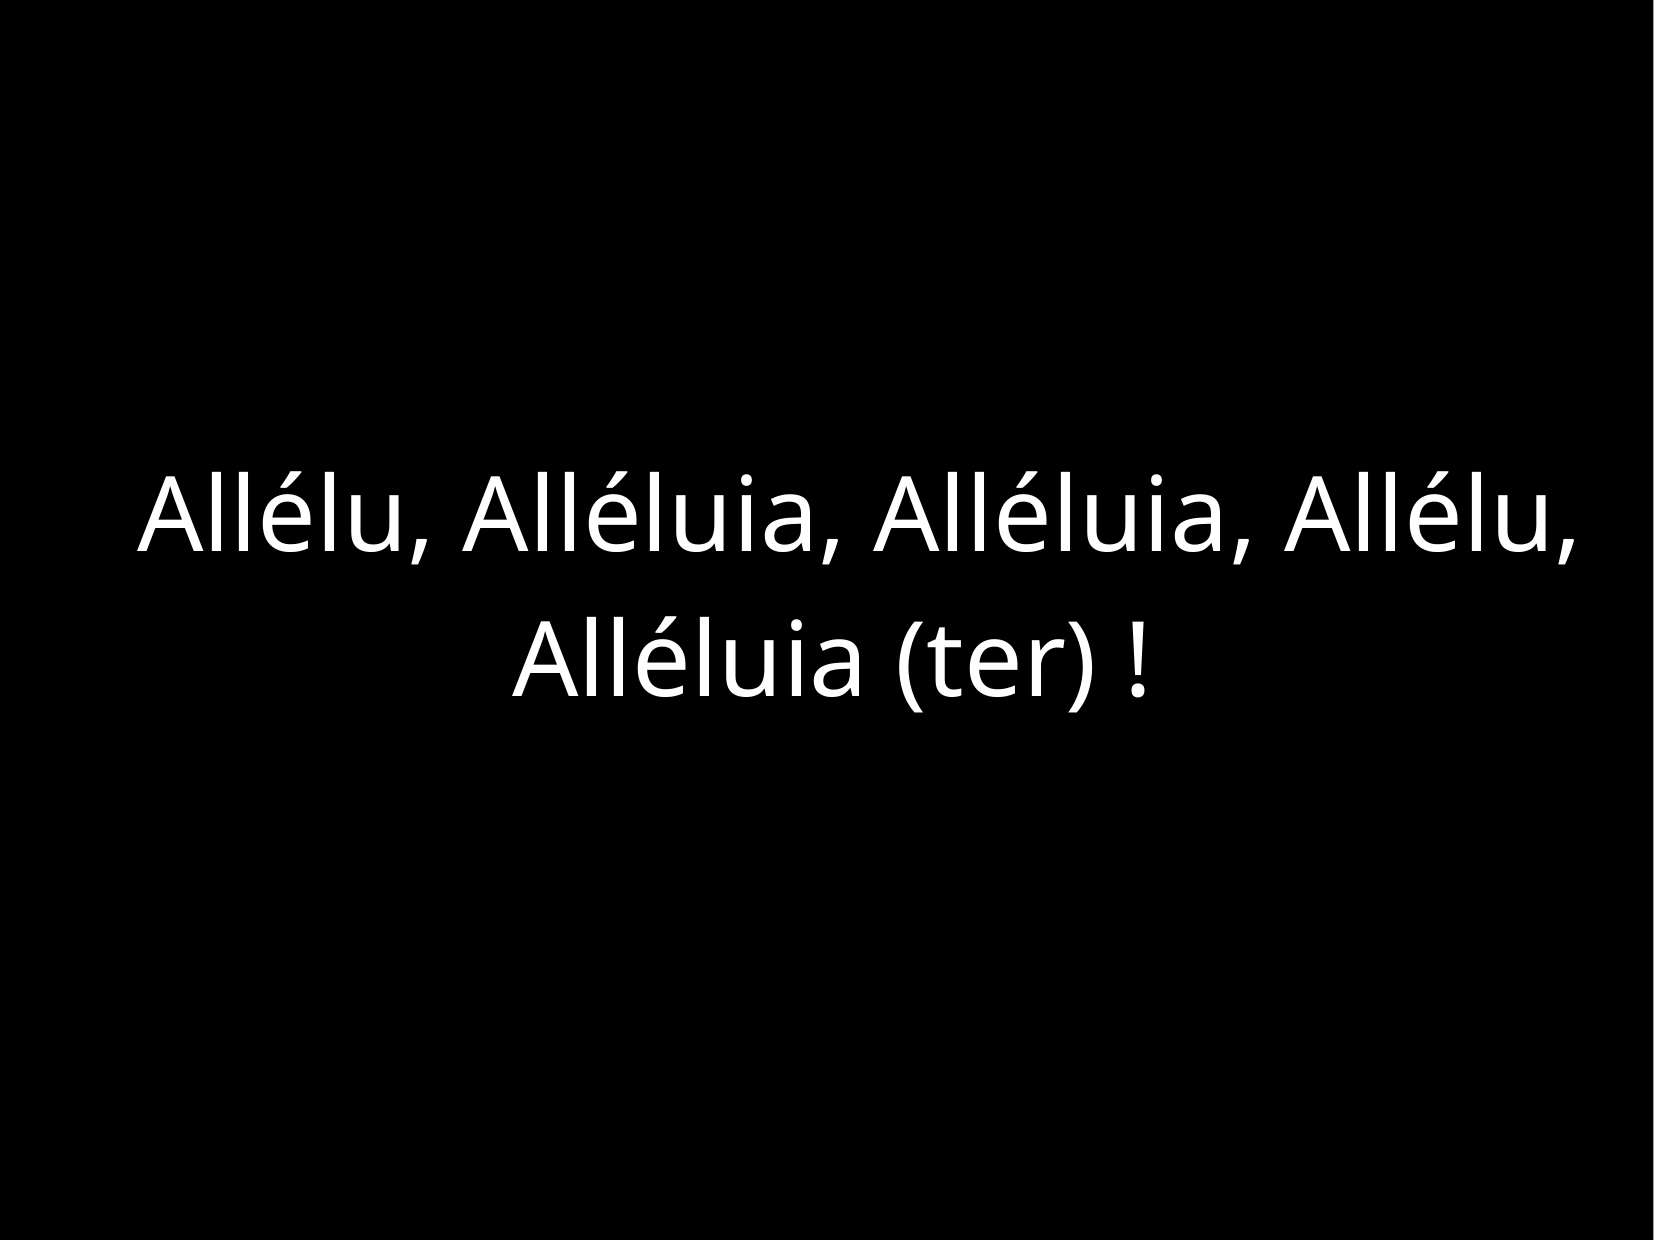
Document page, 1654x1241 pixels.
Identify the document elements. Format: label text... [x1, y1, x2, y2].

subtitle Allélu, Alléluia, Alléluia, Allélu, Alléluia (ter) ! [23, 0, 1642, 1241]
